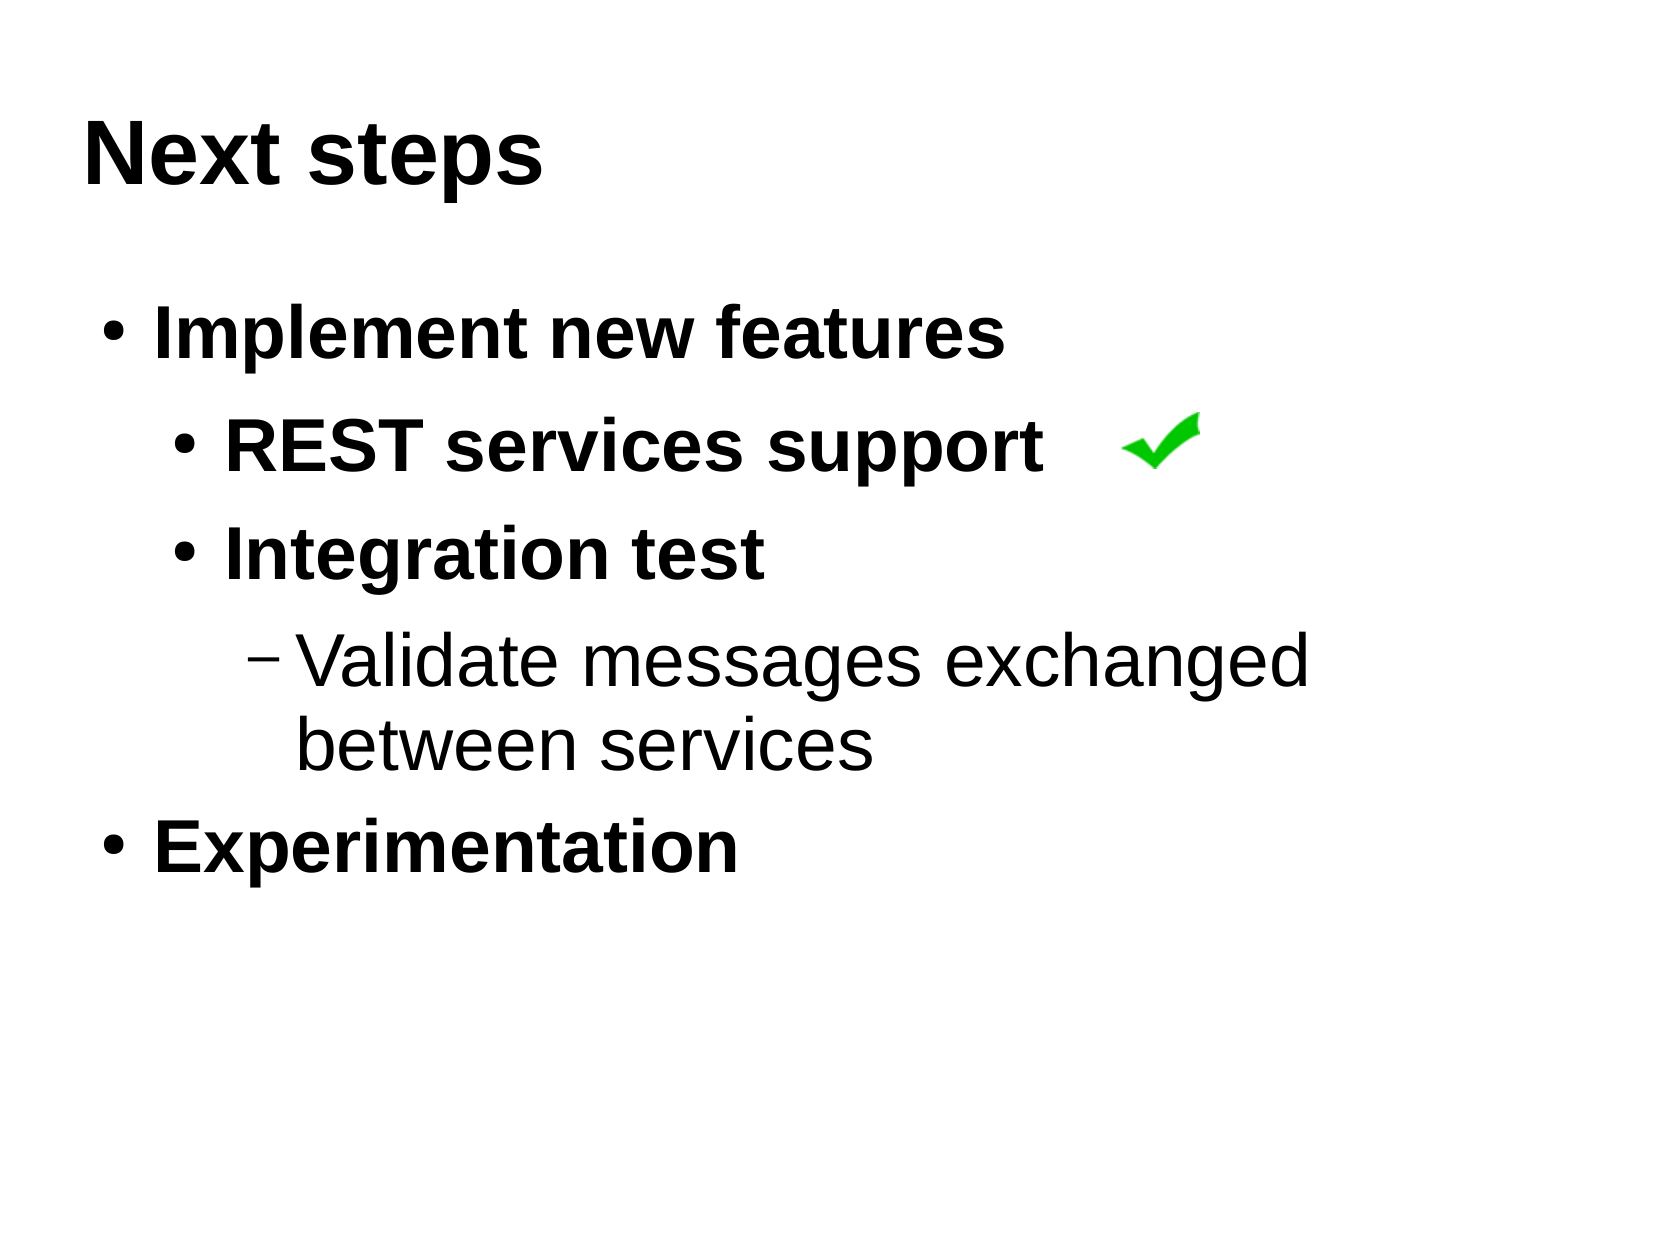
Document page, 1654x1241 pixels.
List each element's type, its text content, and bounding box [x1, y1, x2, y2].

title Next steps [82, 49, 1571, 257]
picture [1121, 412, 1200, 469]
list Implement new features REST services support Integration test Validate messages exchanged between services Experimentation [82, 290, 1571, 1109]
